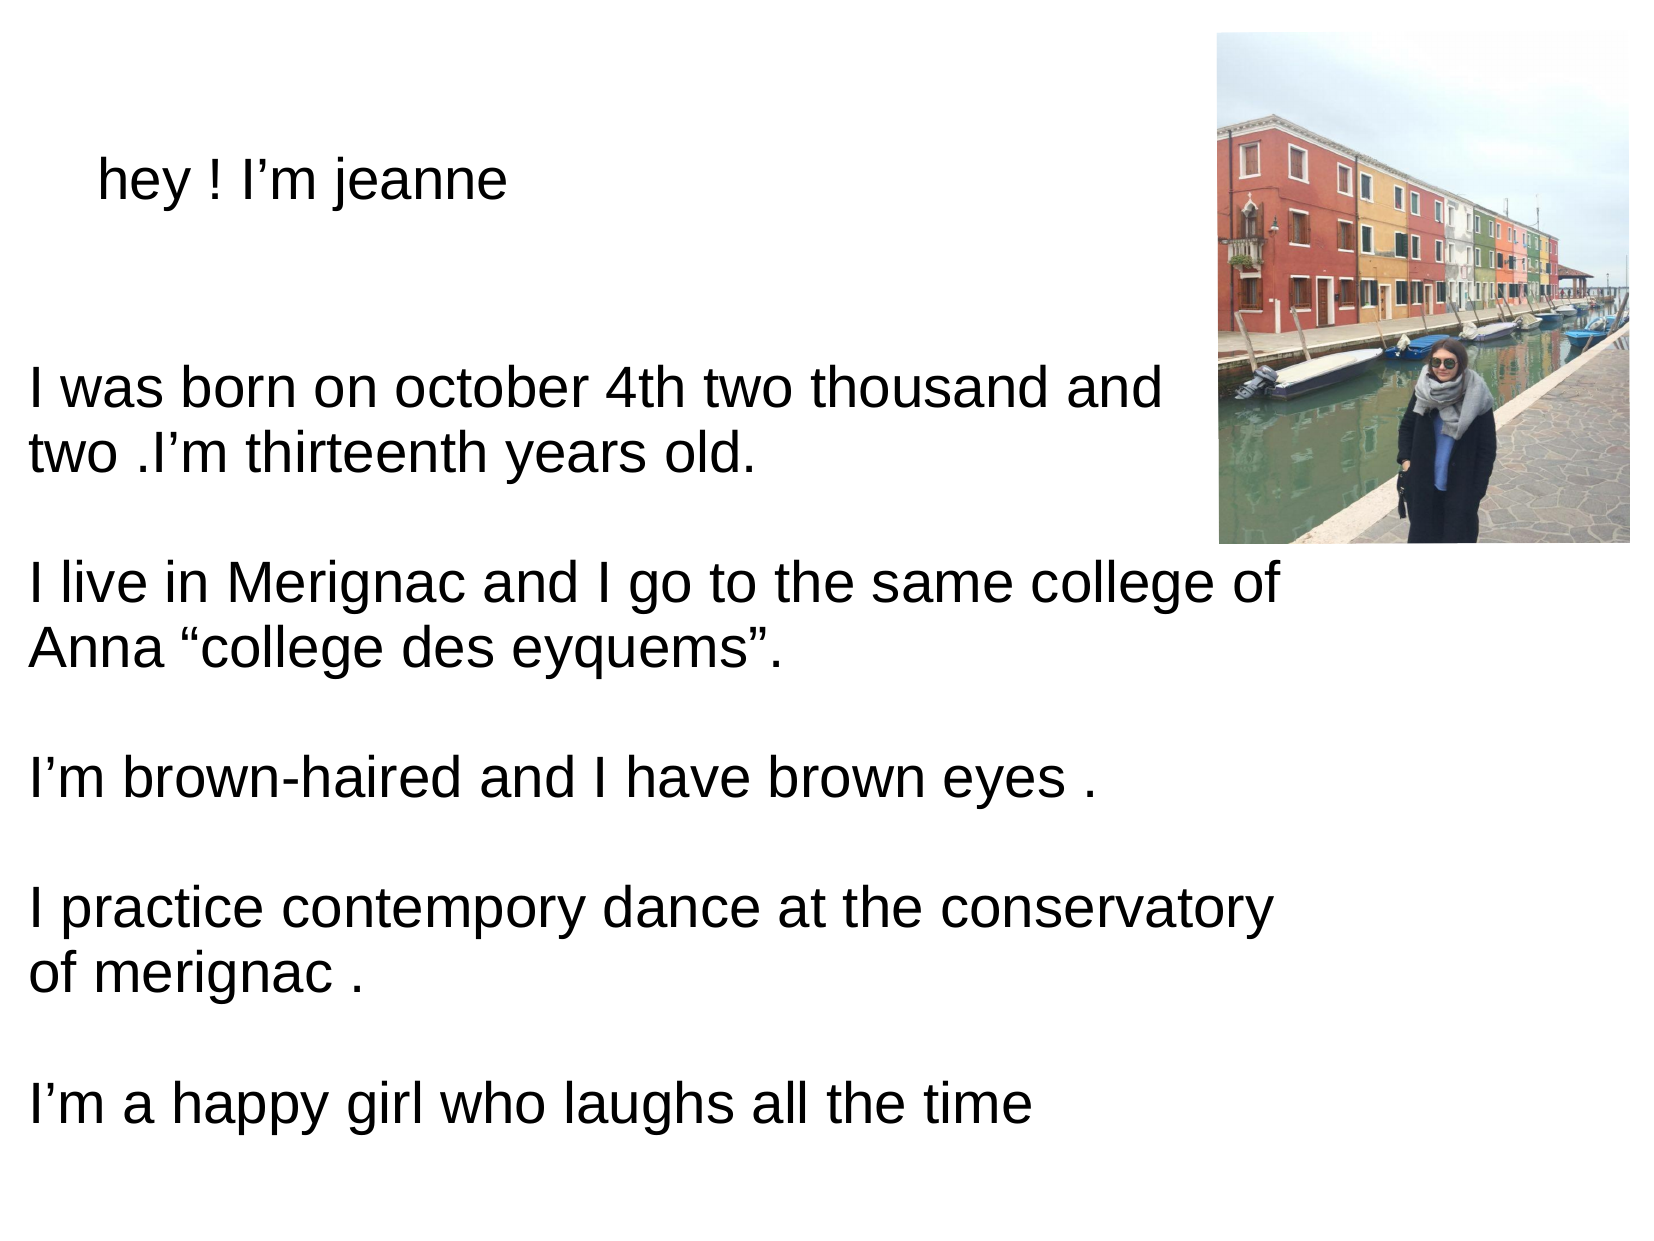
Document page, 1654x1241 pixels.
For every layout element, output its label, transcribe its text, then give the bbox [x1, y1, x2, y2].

picture [1216, 30, 1630, 544]
text_box hey ! I’m jeanne [82, 139, 579, 284]
text_box I was born on october 4th two thousand and two .I’m thirteenth years old. I live in Merignac and I go to the same college of Anna “college des eyquems”. I’m brown-haired and I have brown eyes . I practice contempory dance at the conservatory of merignac . I’m a happy girl who laughs all the time [13, 347, 1335, 1208]
